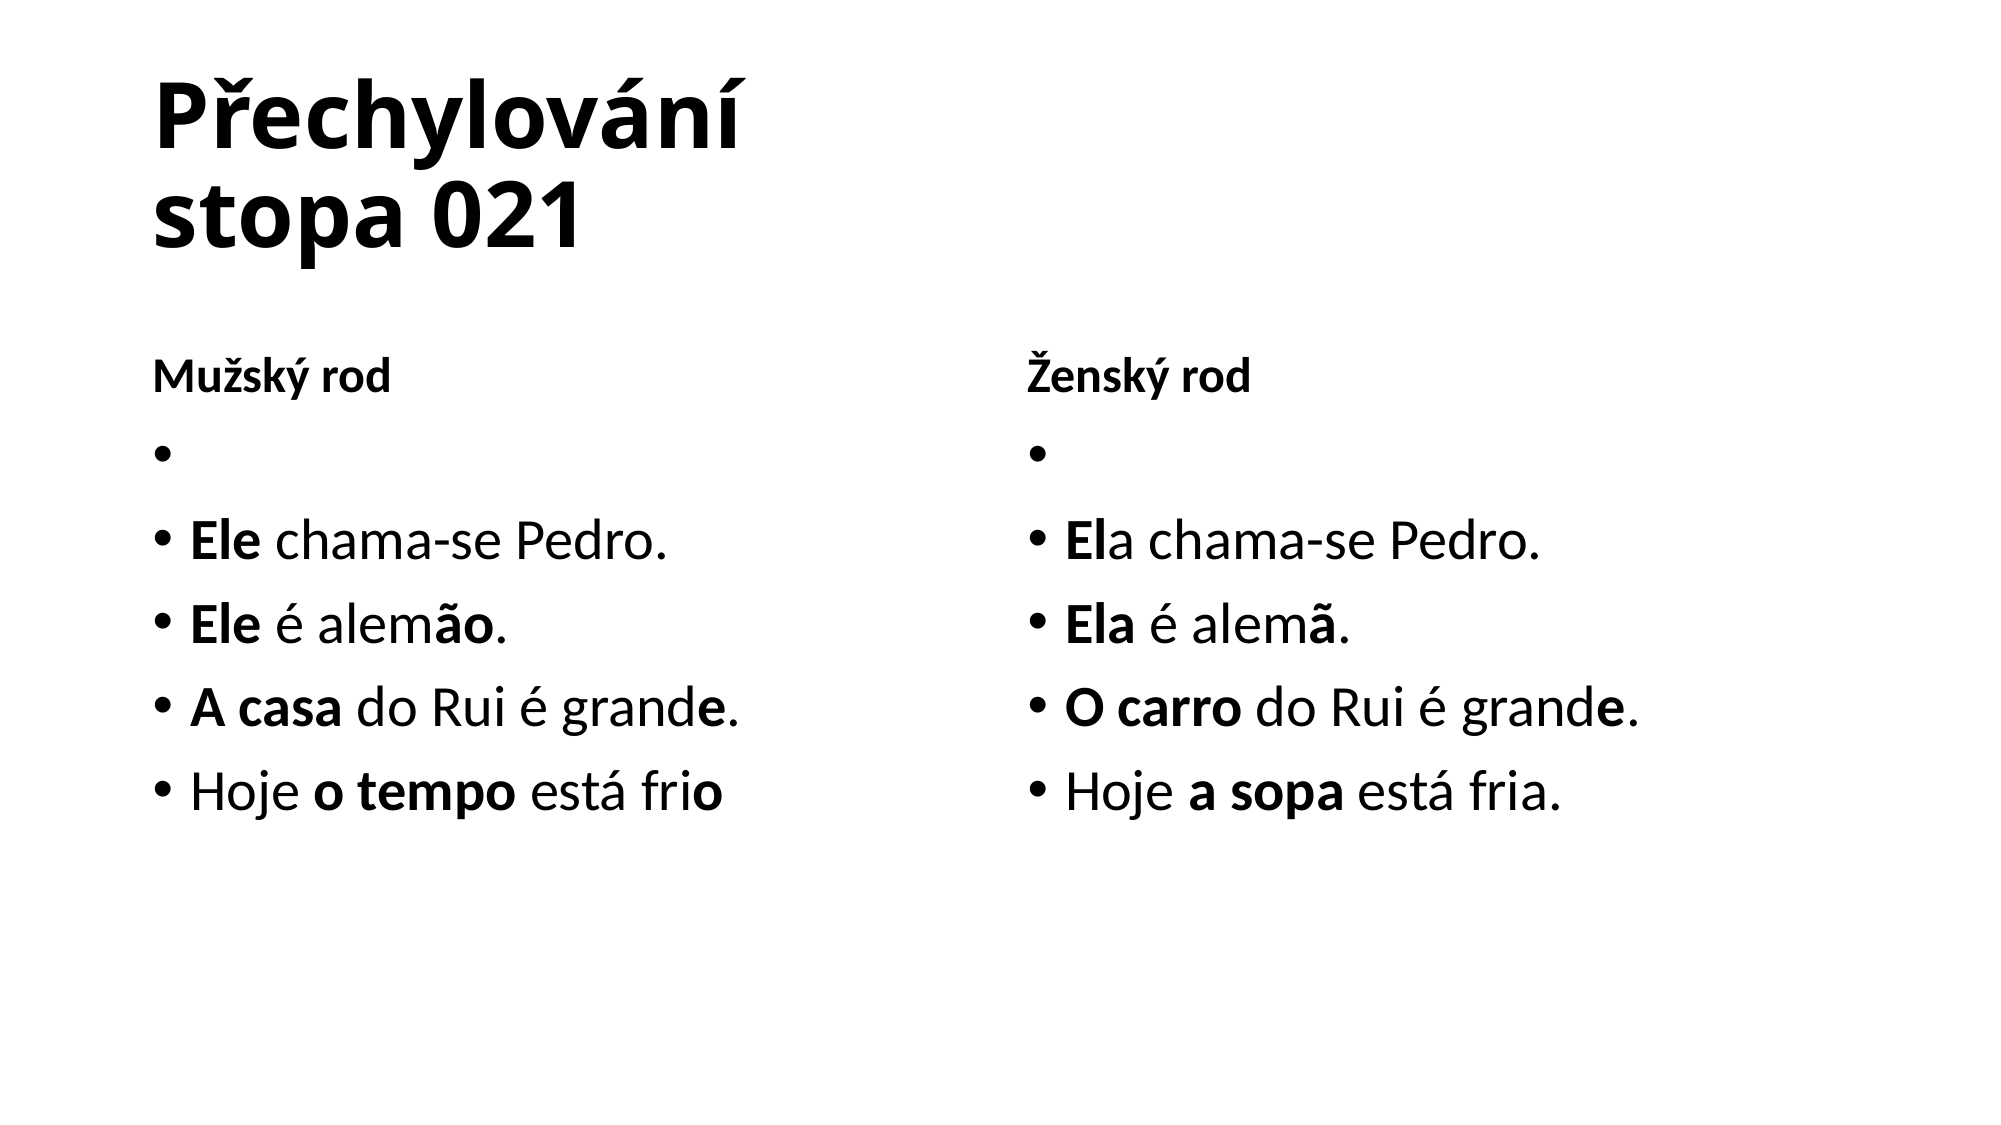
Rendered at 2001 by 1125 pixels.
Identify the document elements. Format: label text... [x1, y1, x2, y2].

list Ele chama-se Pedro. Ele é alemão. A casa do Rui é grande. Hoje o tempo está frio [137, 410, 984, 1016]
list Ženský rod [1012, 275, 1863, 410]
list Ela chama-se Pedro. Ela é alemã. O carro do Rui é grande. Hoje a sopa está fria. [1012, 410, 1863, 1016]
title Přechylování stopa 021 [137, 59, 1863, 278]
list Mužský rod [137, 275, 984, 410]
